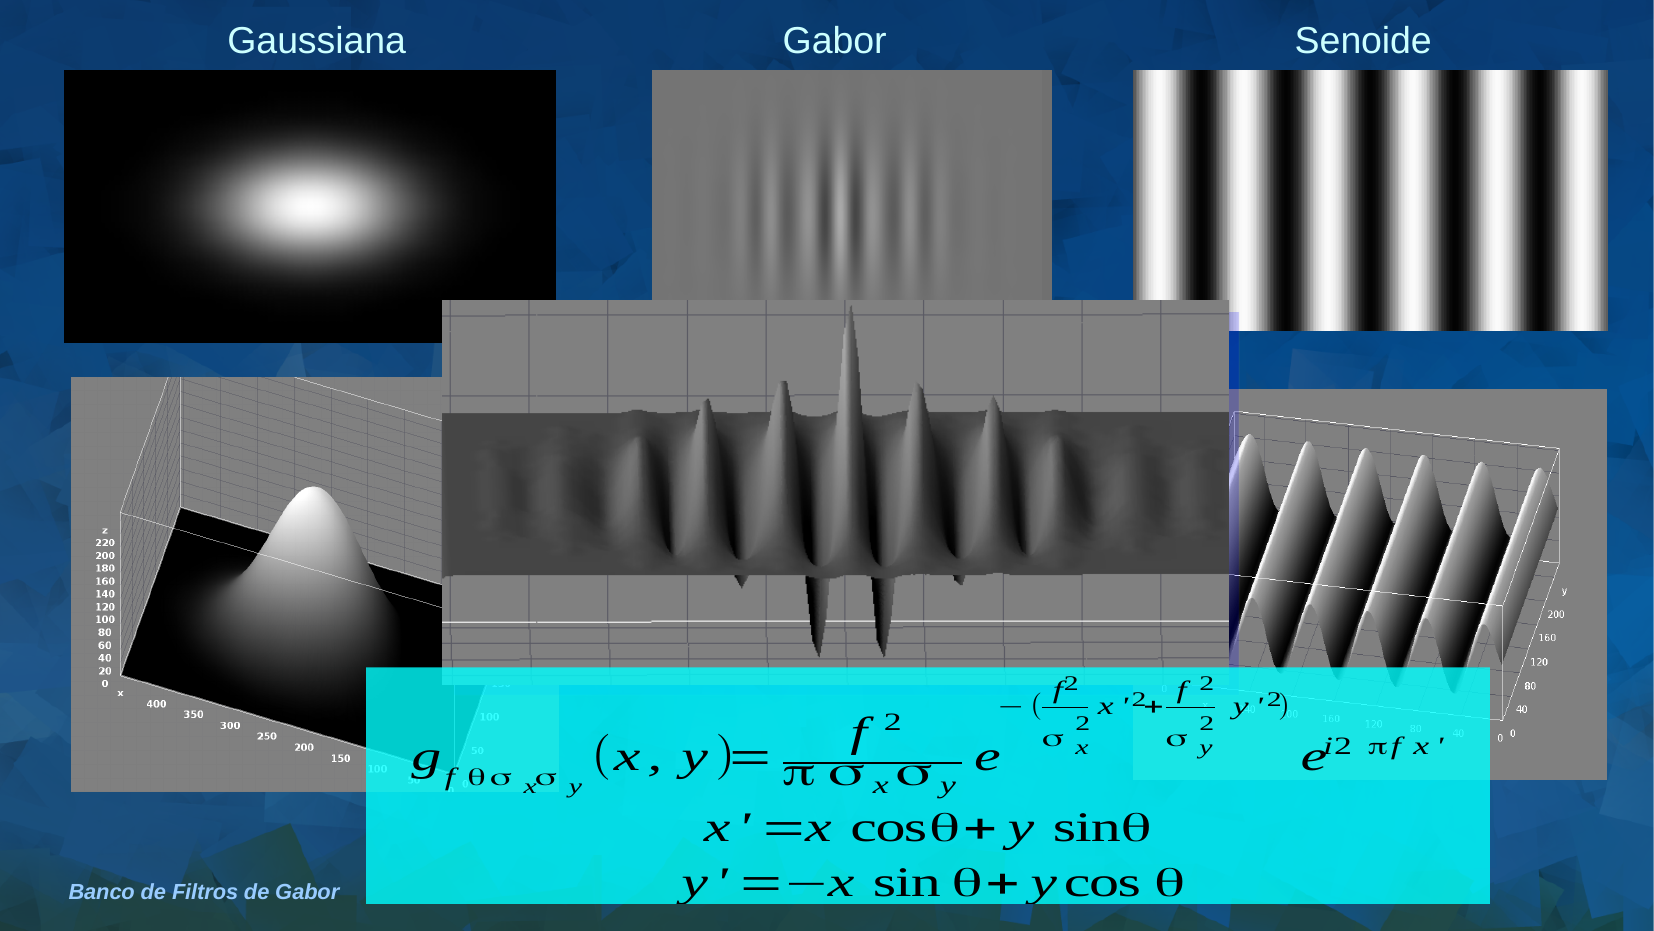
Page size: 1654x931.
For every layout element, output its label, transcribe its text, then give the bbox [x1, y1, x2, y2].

text_box Gaussiana Gabor Senoide [212, 11, 1450, 69]
picture [0, 0, 1654, 931]
chart [366, 667, 1490, 904]
